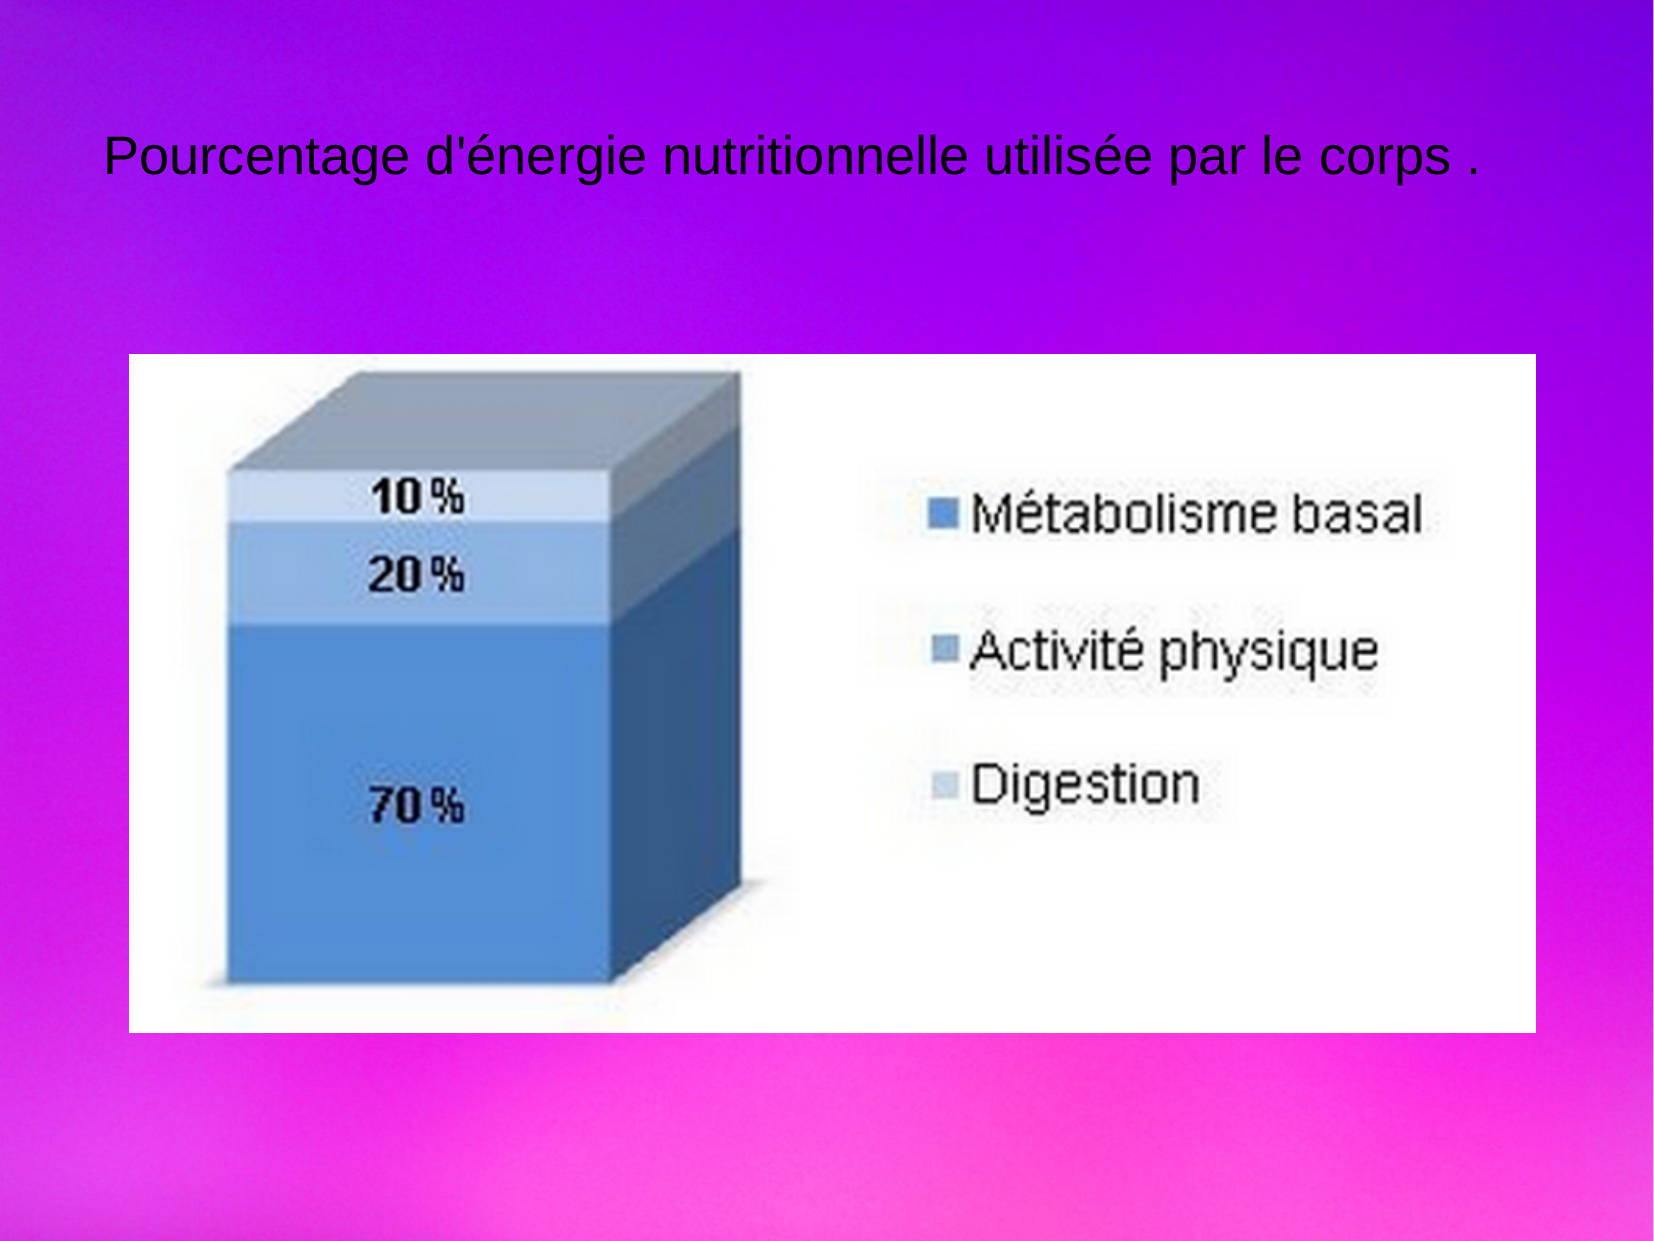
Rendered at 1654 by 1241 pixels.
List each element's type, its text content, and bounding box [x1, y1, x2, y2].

text_box Pourcentage d'énergie nutritionnelle utilisée par le corps . [88, 118, 1536, 194]
picture [0, 0, 1654, 1241]
